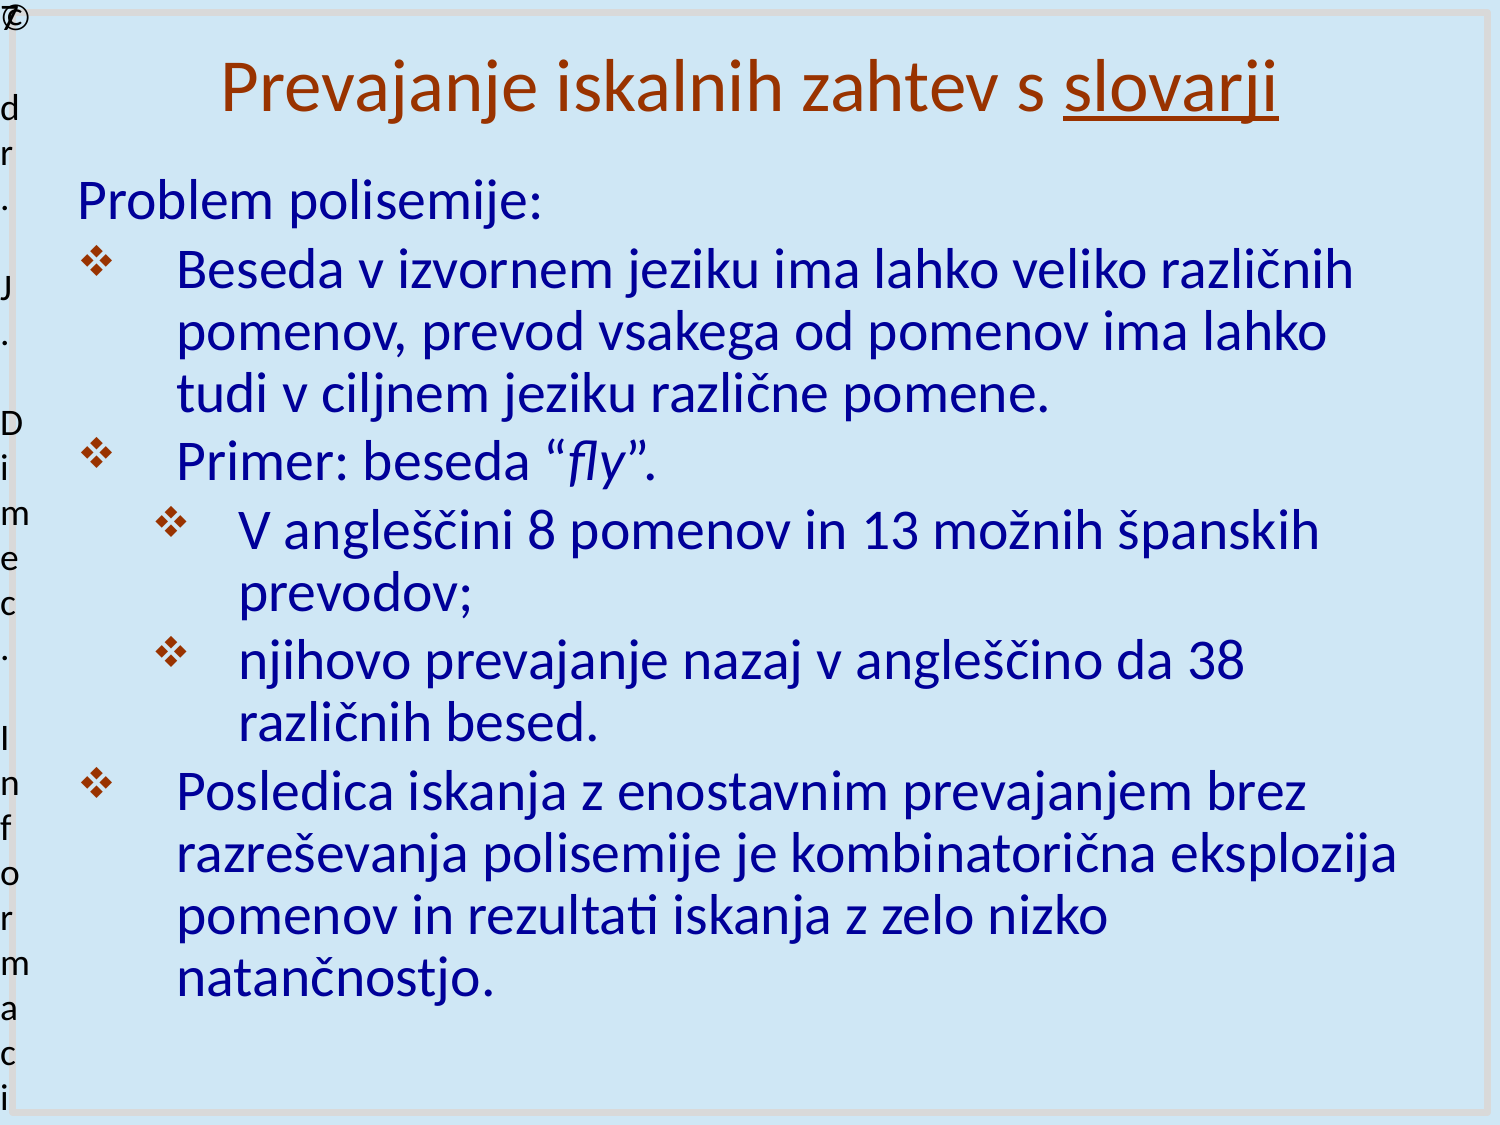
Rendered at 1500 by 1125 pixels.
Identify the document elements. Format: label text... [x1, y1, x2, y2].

title Prevajanje iskalnih zahtev s slovarji [37, 24, 1463, 138]
list Problem polisemije: Beseda v izvornem jeziku ima lahko veliko različnih pomenov, prevod vsakega od pomenov ima lahko tudi v ciljnem jeziku različne pomene. Primer: beseda “fly”. V angleščini 8 pomenov in 13 možnih španskih prevodov; njihovo prevajanje nazaj v angleščino da 38 različnih besed. Posledica iskanja z enostavnim prevajanjem brez razreševanja polisemije je kombinatorična eksplozija pomenov in rezultati iskanja z zelo nizko natančnostjo. [62, 162, 1438, 1025]
